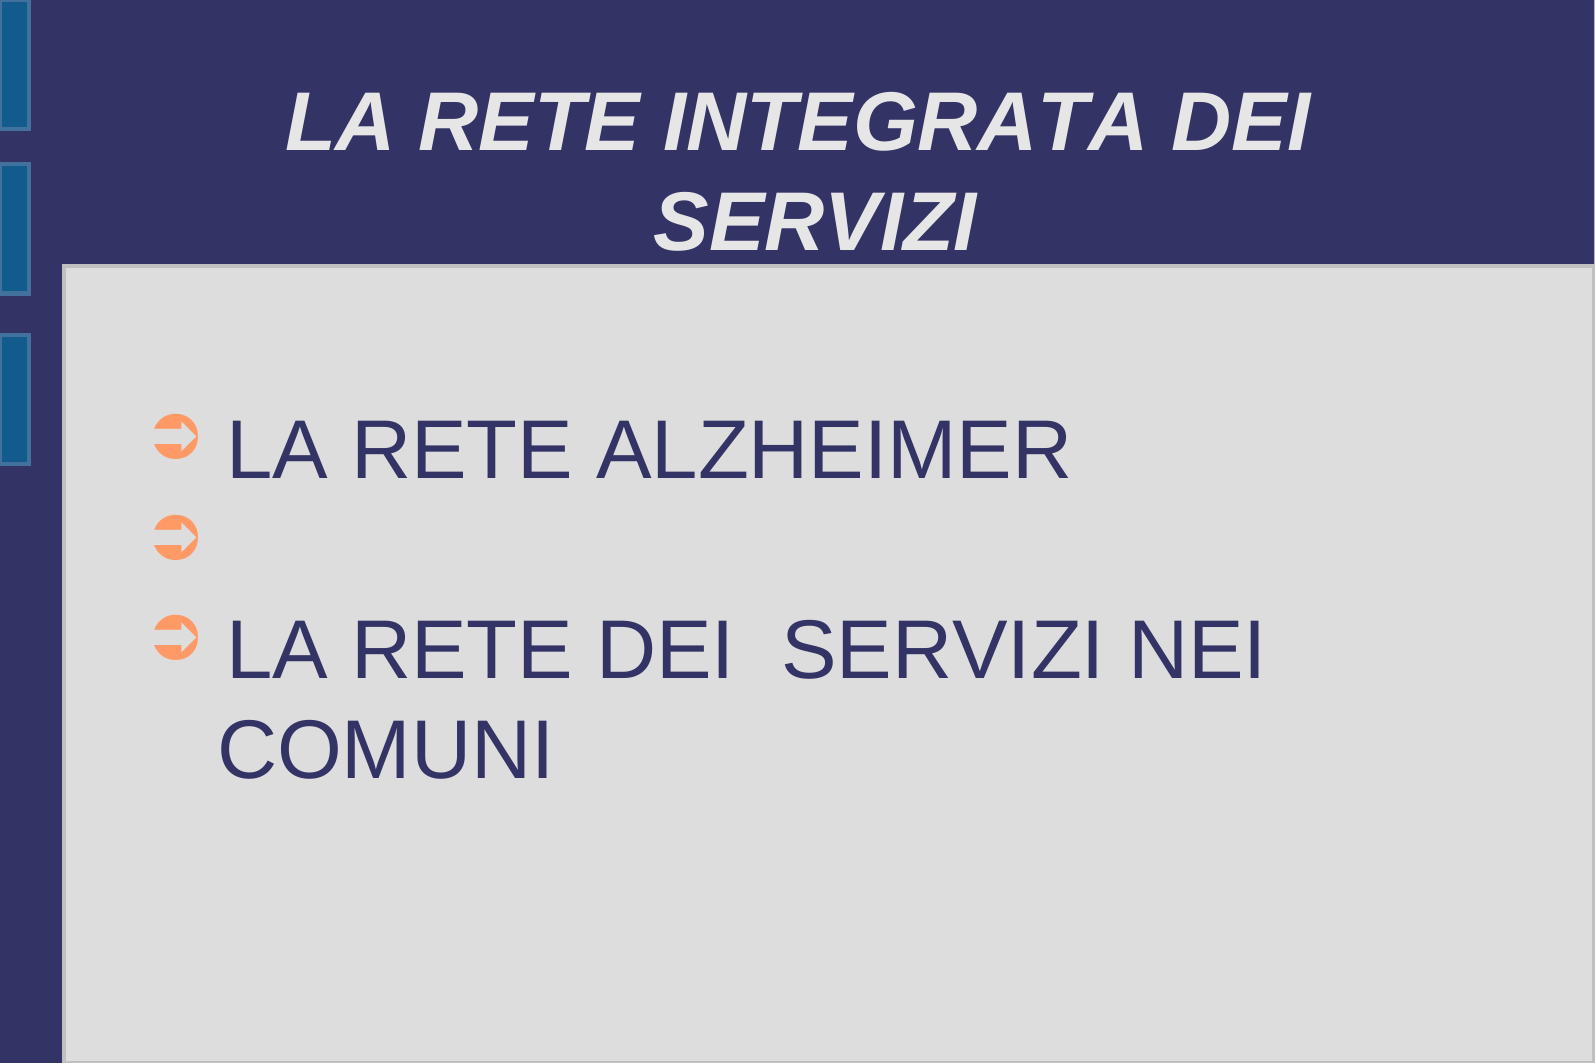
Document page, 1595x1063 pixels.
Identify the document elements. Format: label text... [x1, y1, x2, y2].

title LA RETE INTEGRATA DEI SERVIZI [117, 66, 1479, 267]
list LA RETE ALZHEIMER LA RETE DEI SERVIZI NEI COMUNI [147, 295, 1489, 966]
